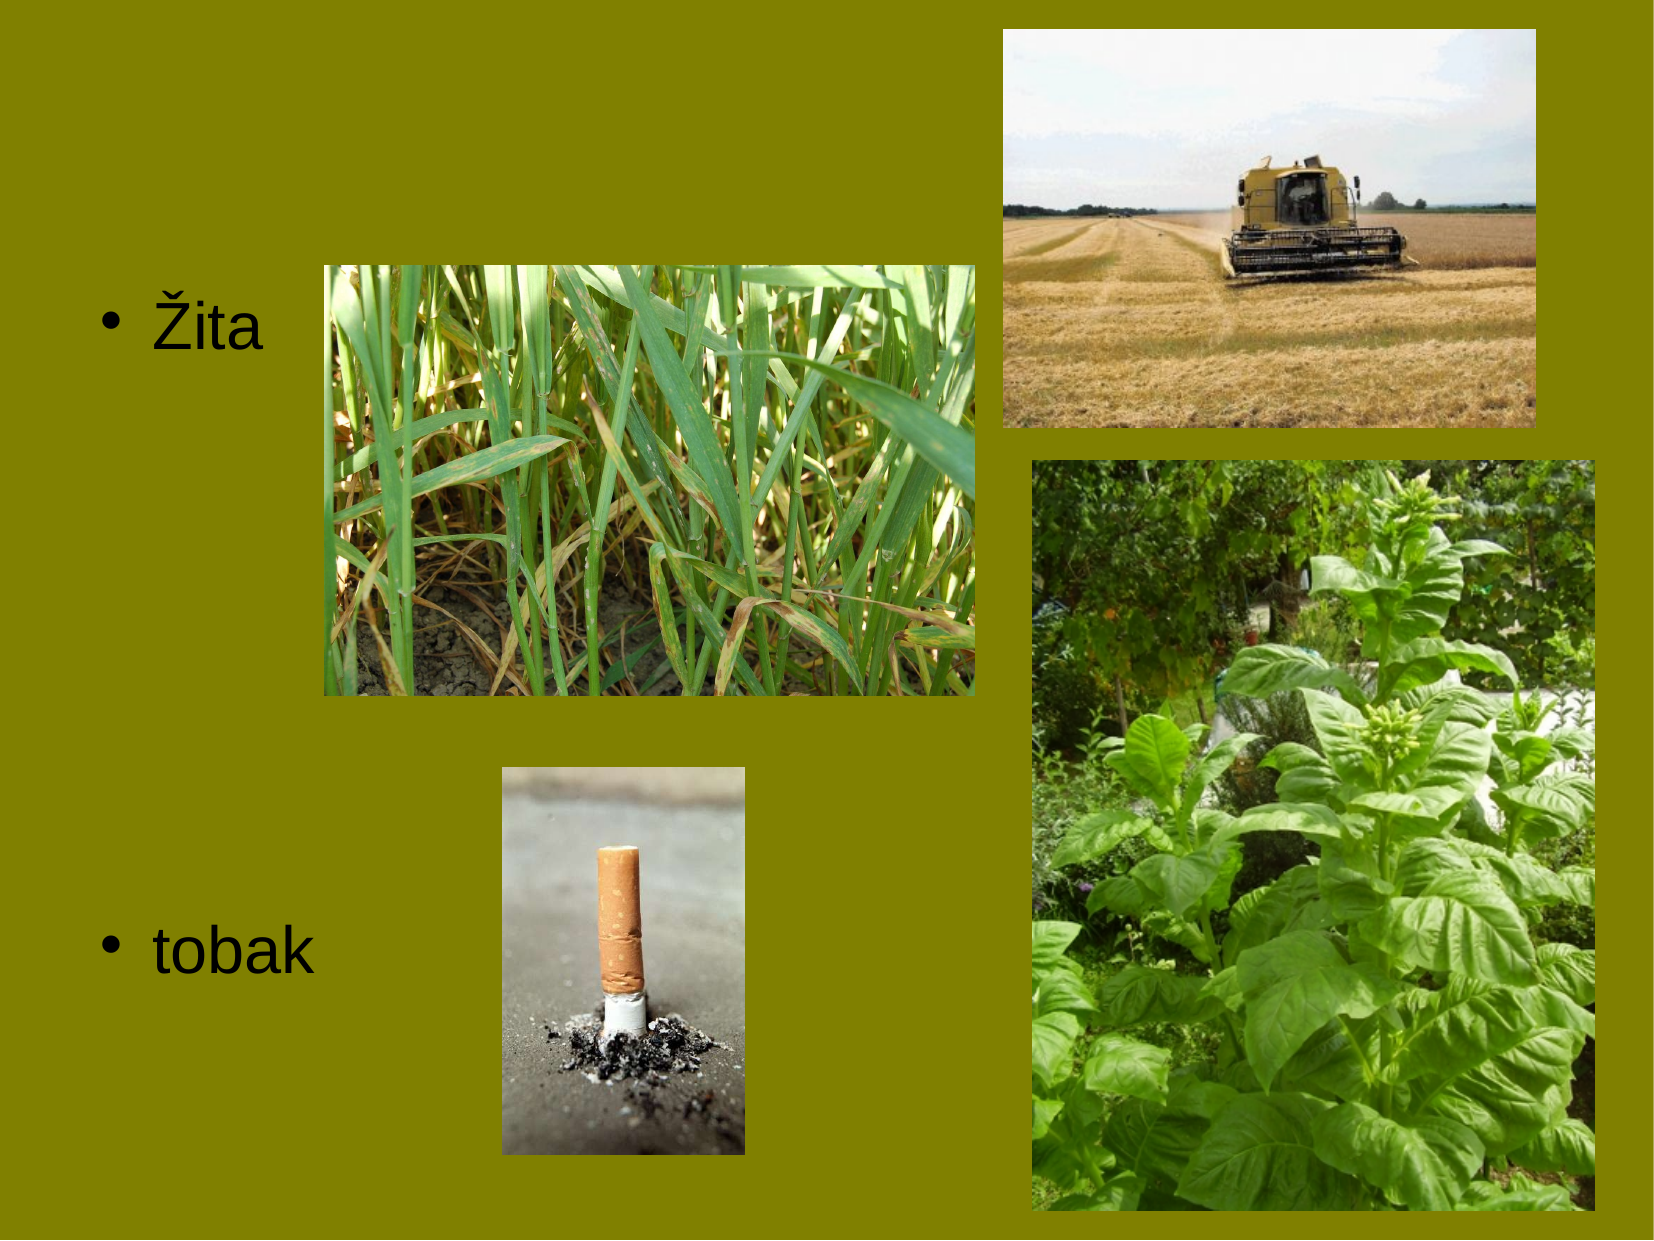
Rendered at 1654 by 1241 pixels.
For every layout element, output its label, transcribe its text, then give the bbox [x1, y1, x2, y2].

picture [324, 265, 975, 696]
picture [1003, 29, 1536, 428]
list Žita tobak [82, 290, 355, 1110]
picture [1032, 460, 1595, 1211]
picture [502, 767, 745, 1155]
